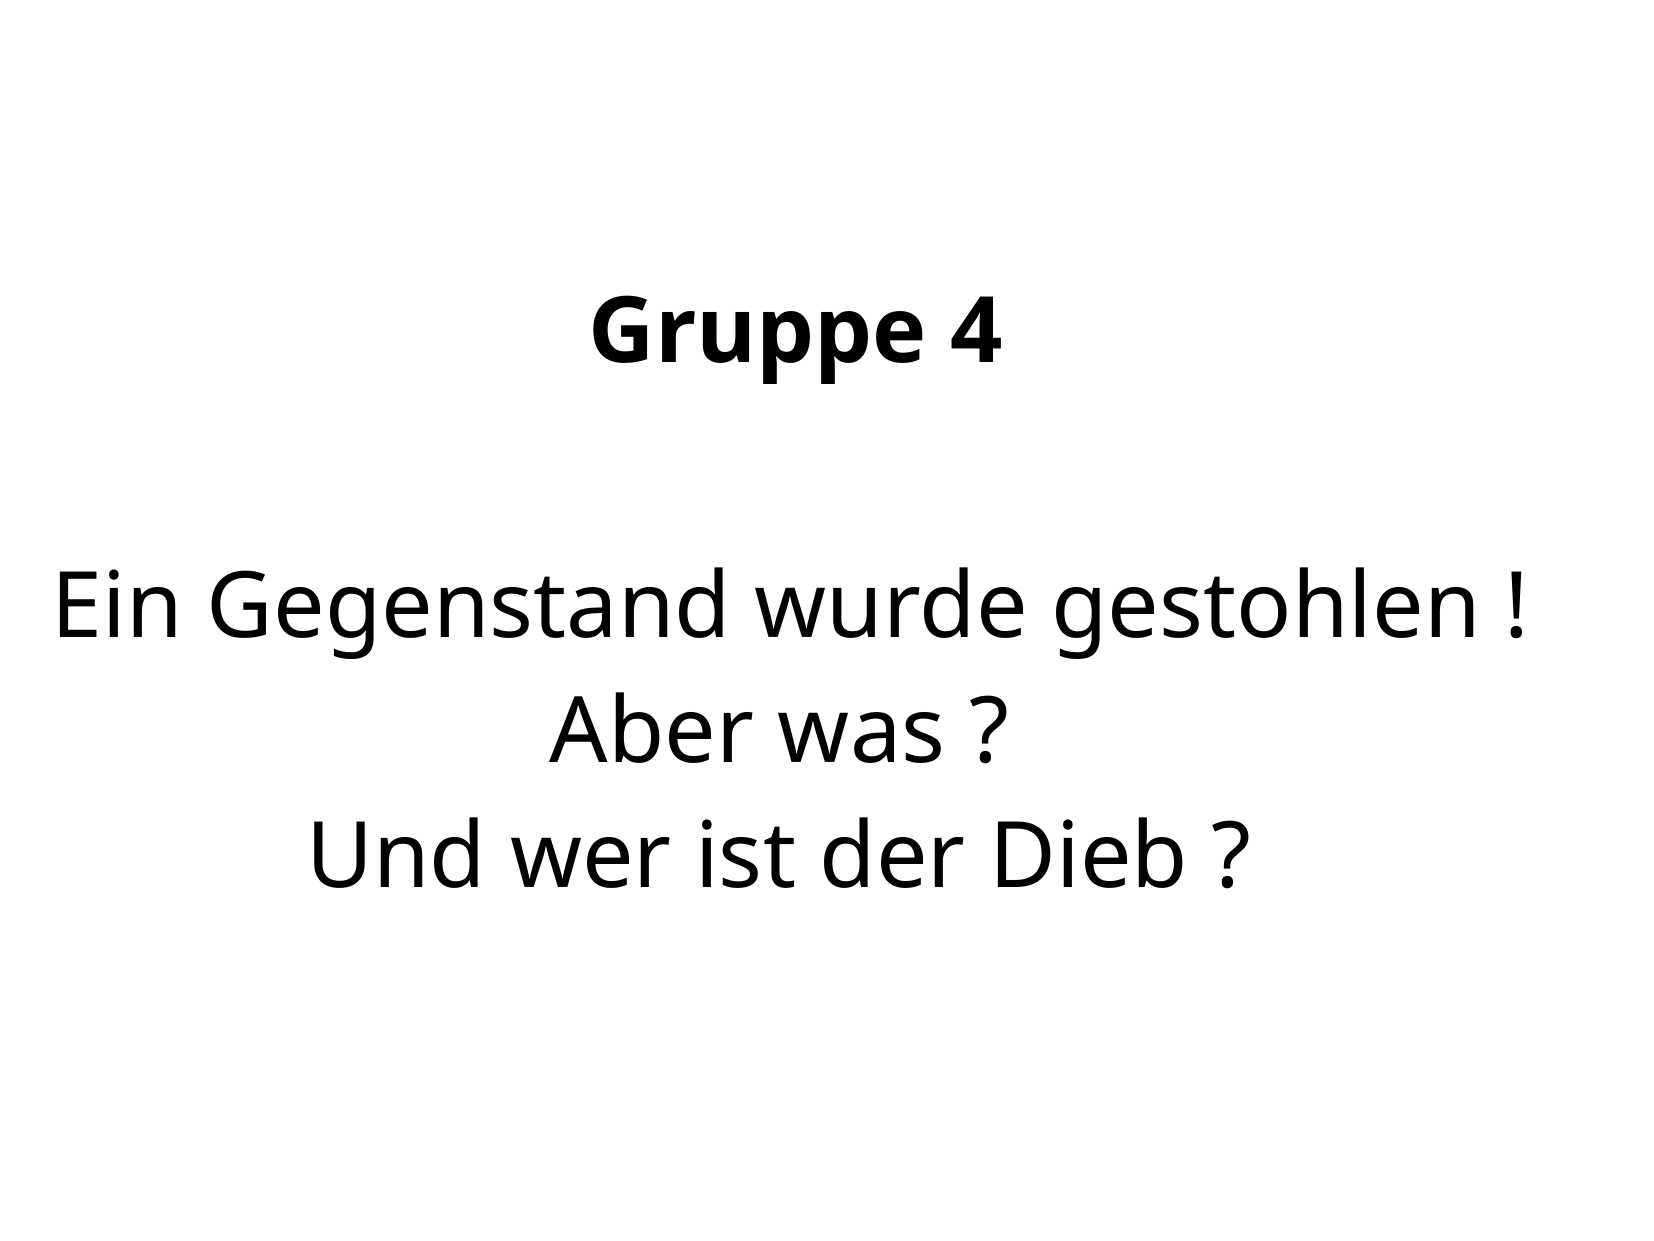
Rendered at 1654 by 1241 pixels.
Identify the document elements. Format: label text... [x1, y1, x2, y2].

subtitle Gruppe 4 [94, 94, 1524, 561]
title Ein Gegenstand wurde gestohlen ! Aber was ? Und wer ist der Dieb ? [47, 566, 1536, 889]
